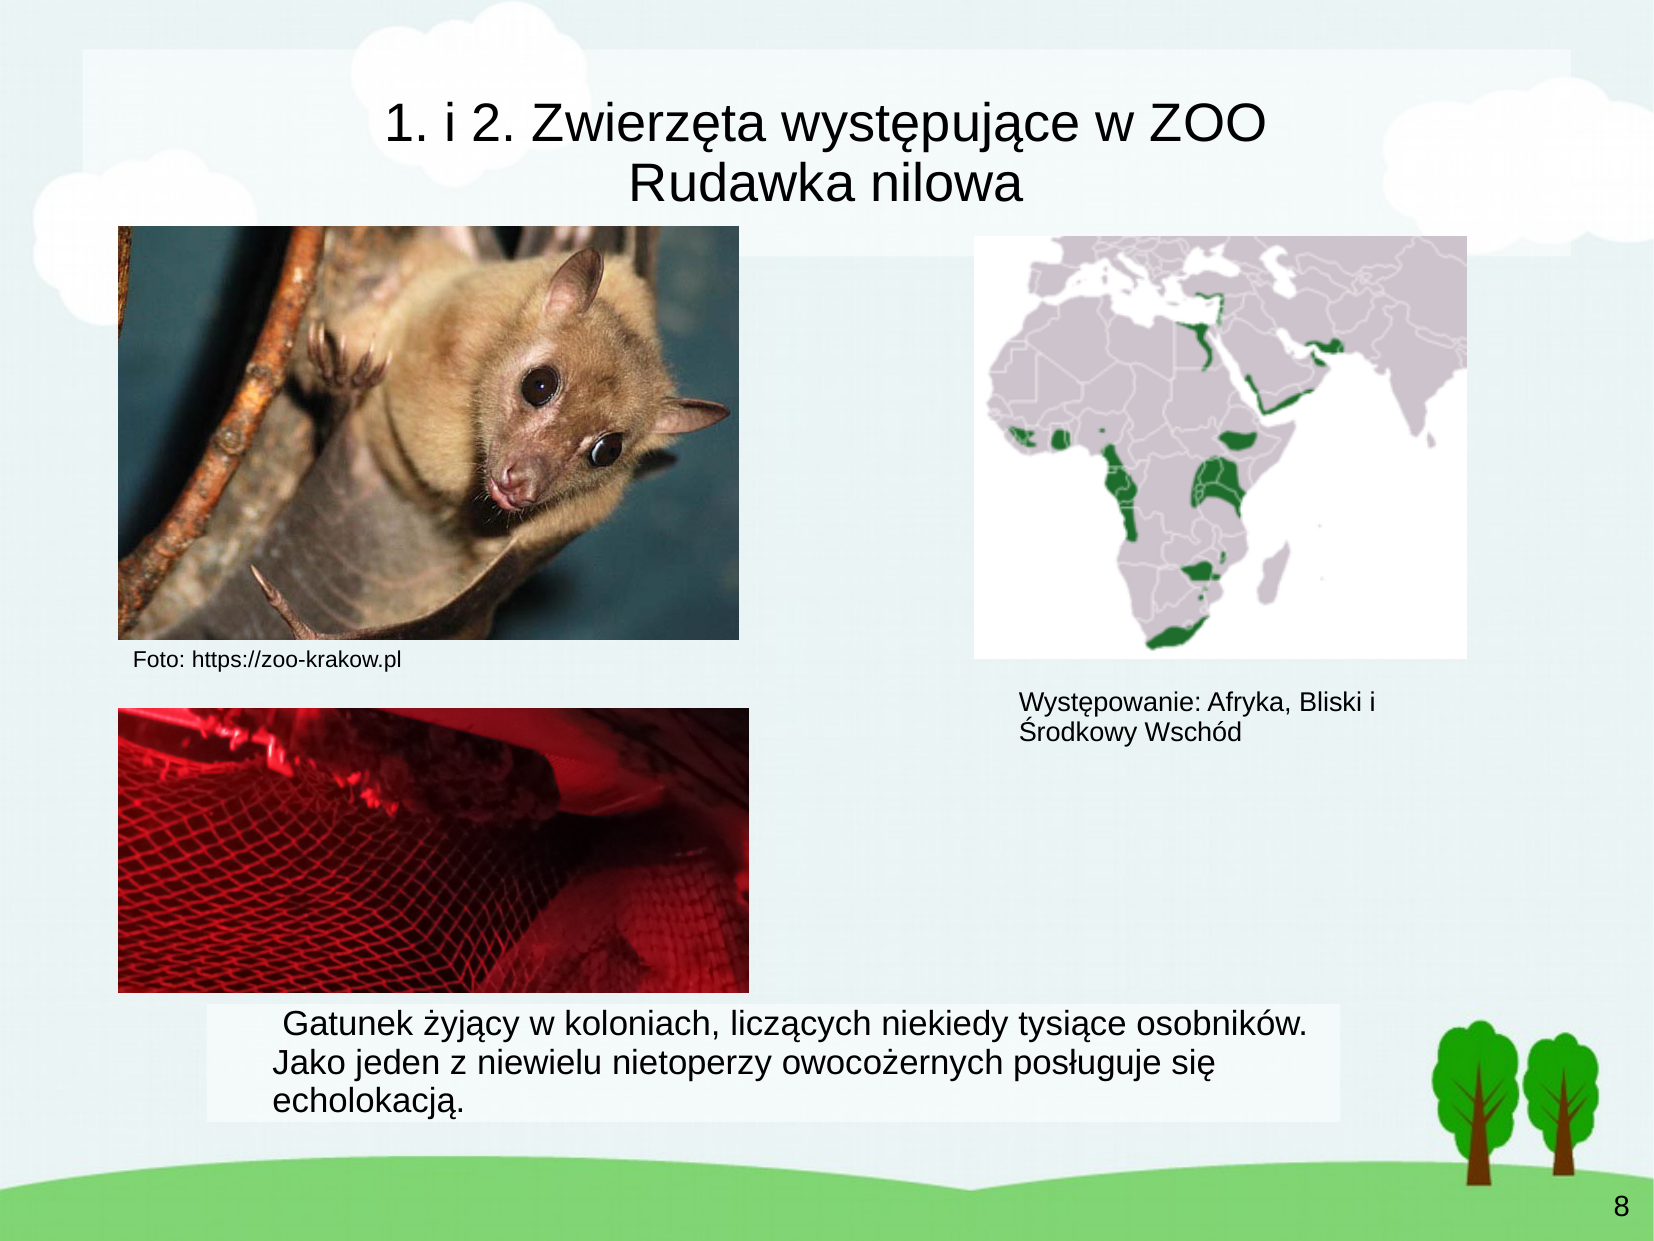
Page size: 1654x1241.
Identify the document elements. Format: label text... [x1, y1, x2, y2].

picture [0, 0, 1654, 1241]
text_box Foto: https://zoo-krakow.pl [118, 639, 443, 681]
title 1. i 2. Zwierzęta występujące w ZOO Rudawka nilowa [82, 49, 1571, 257]
list Gatunek żyjący w koloniach, liczących niekiedy tysiące osobników. Jako jeden z niewielu nietoperzy owocożernych posługuje się echolokacją. [206, 1003, 1341, 1123]
text_box Występowanie: Afryka, Bliski i Środkowy Wschód [1003, 679, 1447, 755]
